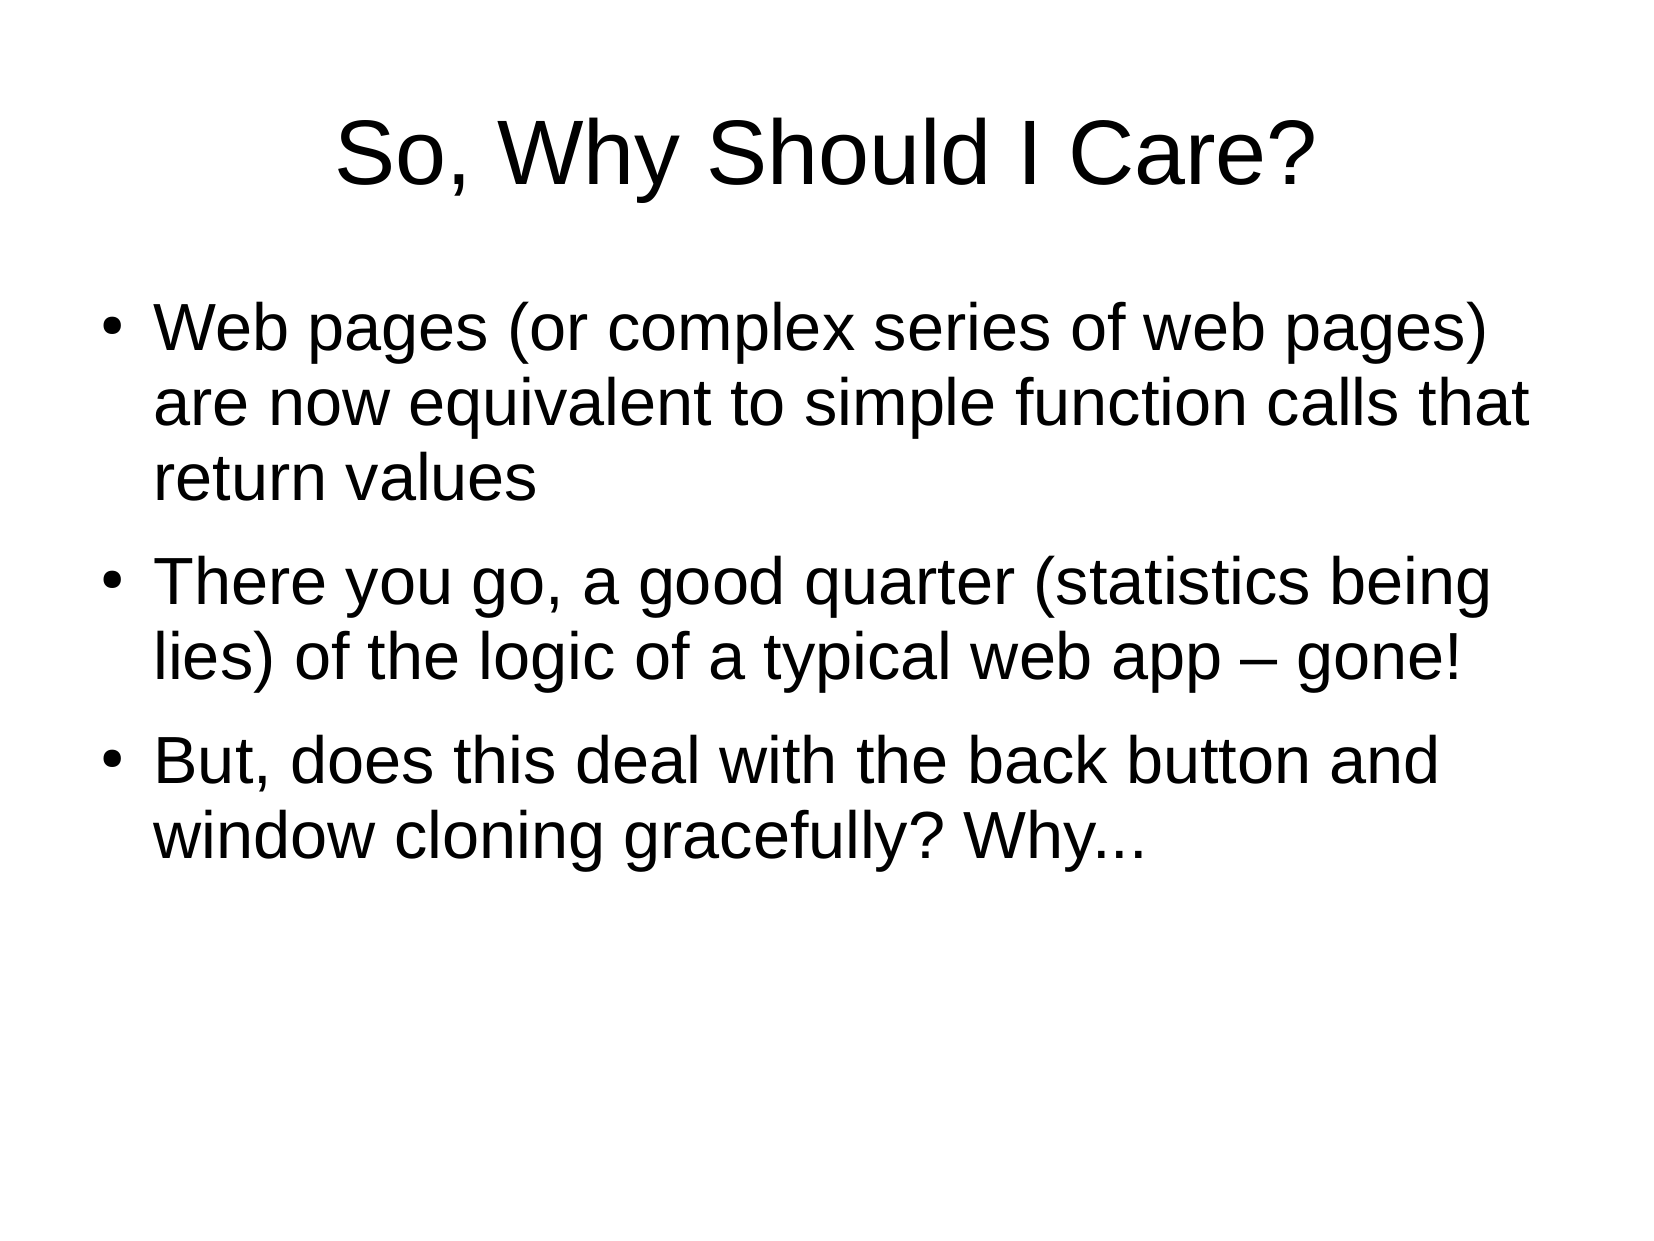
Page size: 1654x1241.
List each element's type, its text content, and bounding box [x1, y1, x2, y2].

title So, Why Should I Care? [82, 56, 1571, 250]
list Web pages (or complex series of web pages) are now equivalent to simple function calls that return values There you go, a good quarter (statistics being lies) of the logic of a typical web app – gone! But, does this deal with the back button and window cloning gracefully? Why... [82, 290, 1571, 1109]
